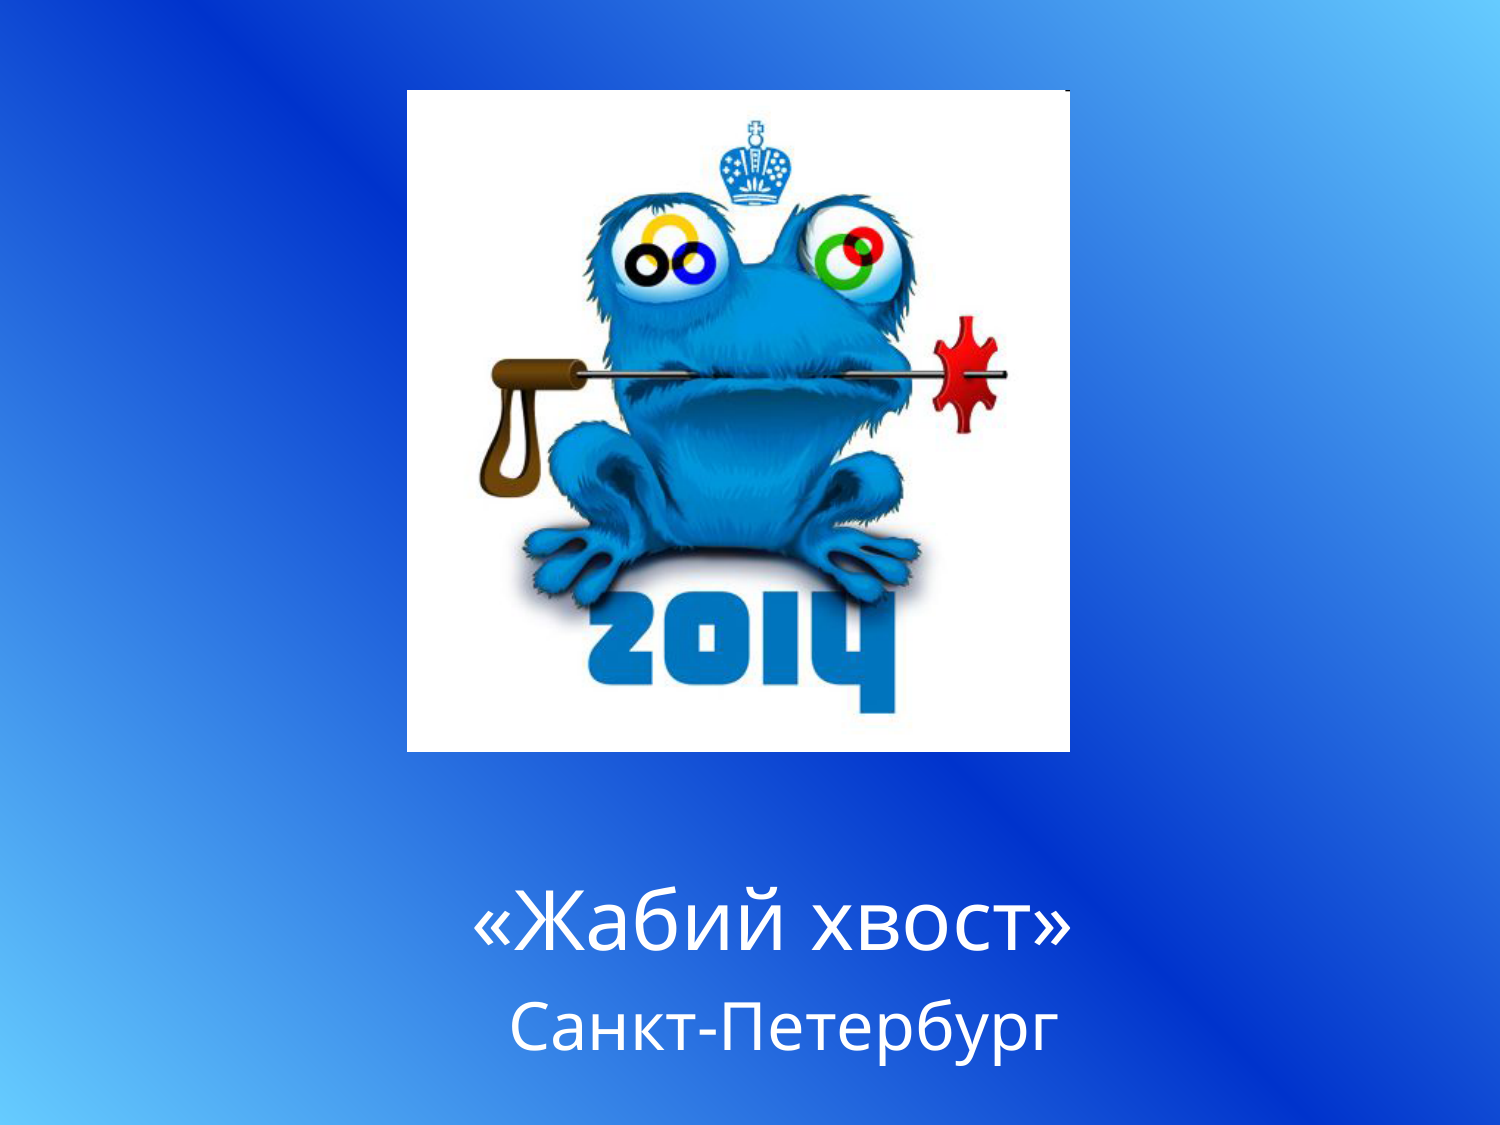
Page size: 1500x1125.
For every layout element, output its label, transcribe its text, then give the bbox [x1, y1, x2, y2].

text_box «Жабий хвост» Санкт-Петербург [135, 846, 1411, 1088]
picture [407, 90, 1070, 752]
